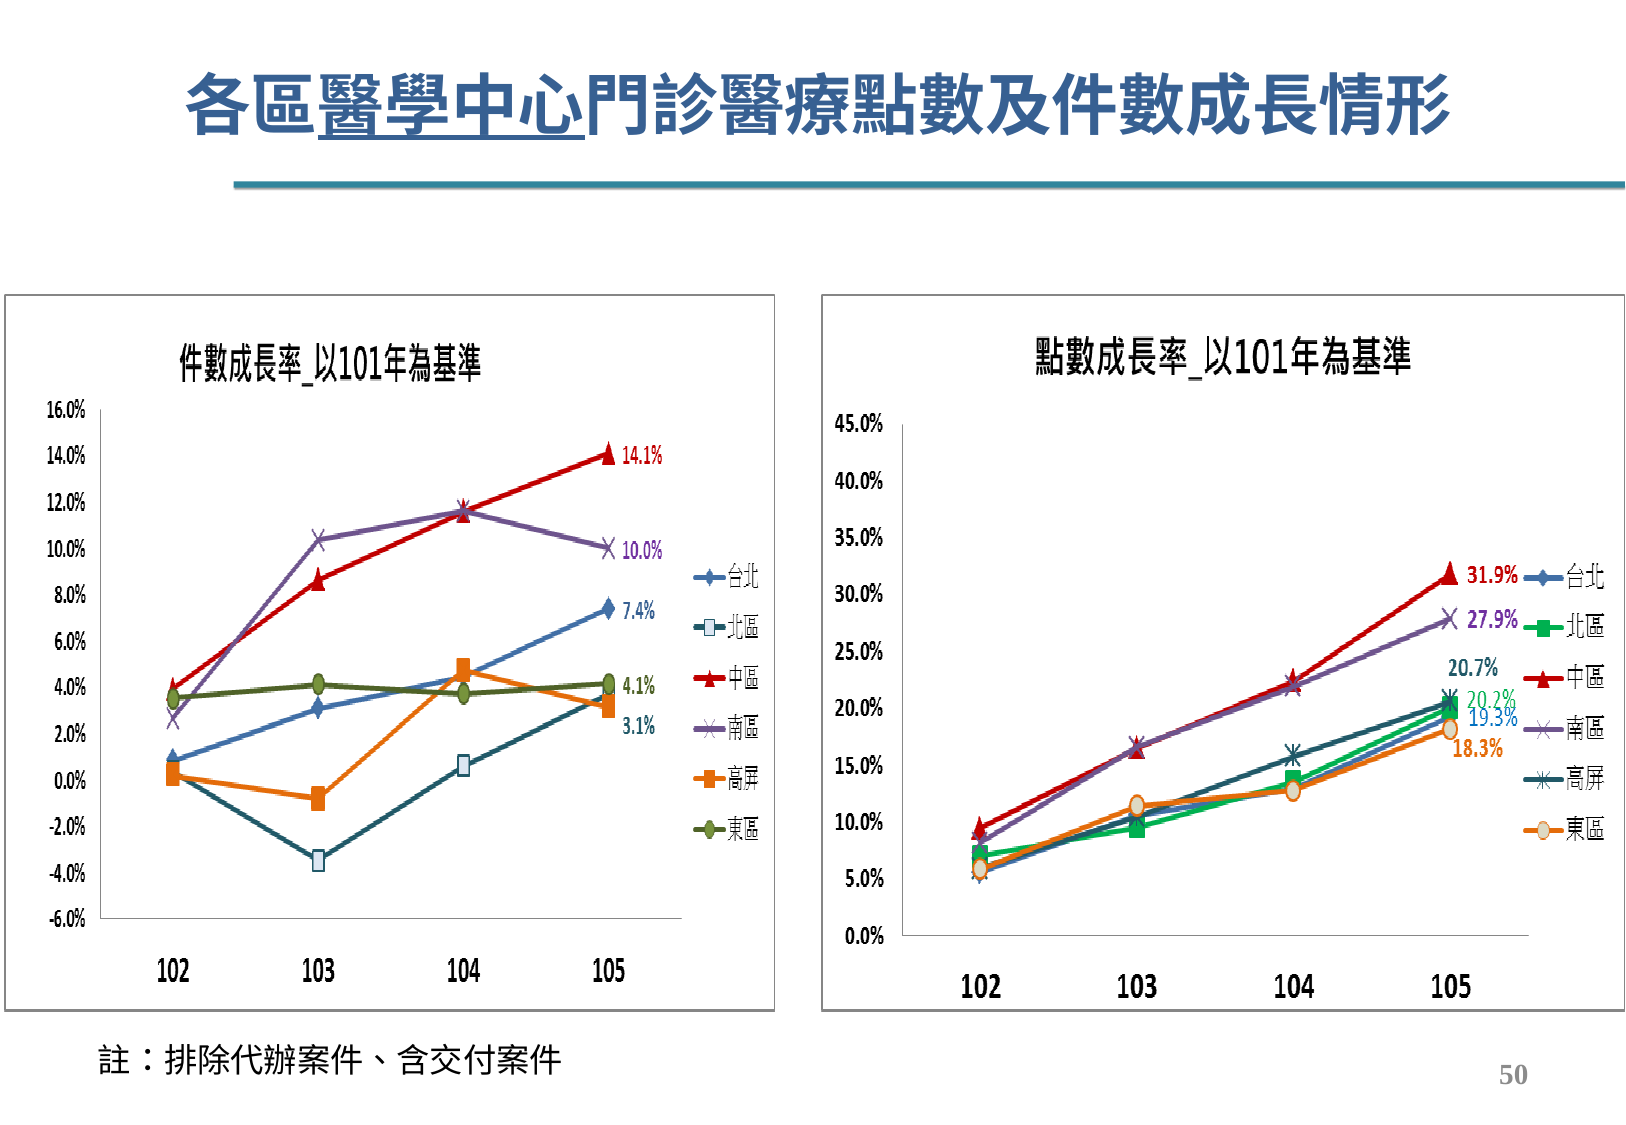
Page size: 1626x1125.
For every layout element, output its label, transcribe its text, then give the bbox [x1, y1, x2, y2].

title 各區醫學中心門診醫療點數及件數成長情形 [80, 27, 1557, 179]
picture [4, 294, 775, 1012]
text_box 註：排除代辦案件、含交付案件 [83, 1031, 579, 1125]
slide_number <編號> [1164, 1042, 1544, 1103]
picture [821, 294, 1625, 1012]
